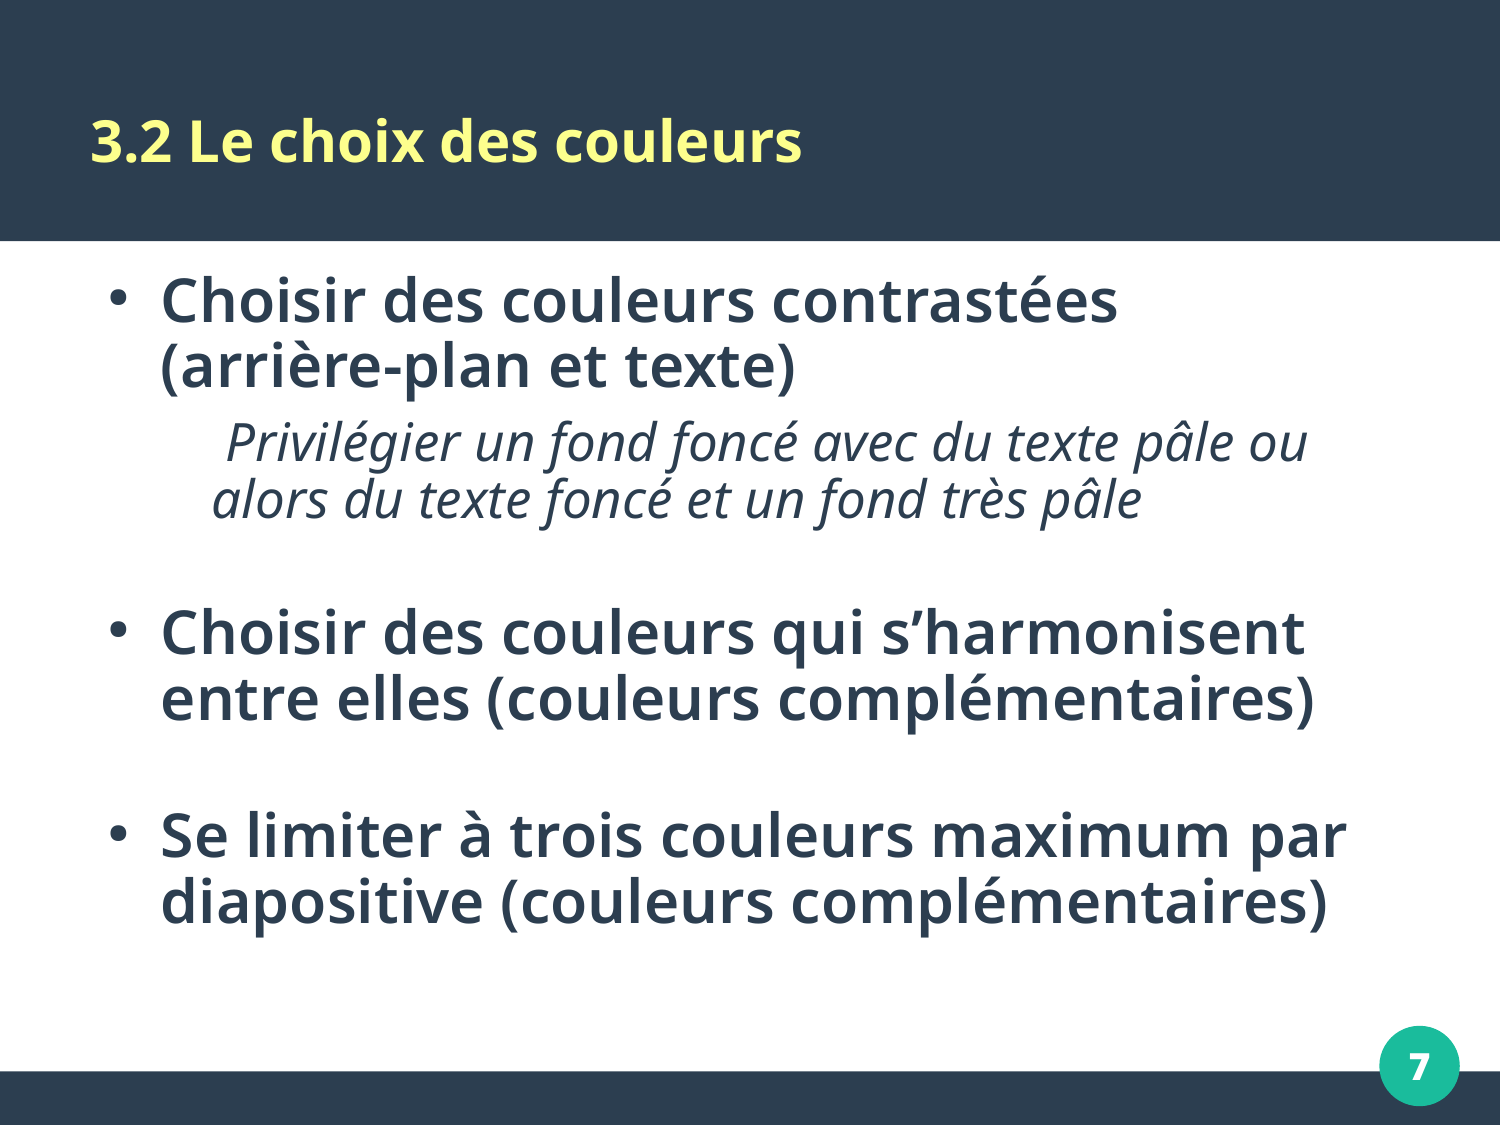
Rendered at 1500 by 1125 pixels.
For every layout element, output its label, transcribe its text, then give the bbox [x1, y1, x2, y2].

title 3.2 Le choix des couleurs [75, 45, 1426, 233]
list Choisir des couleurs contrastées (arrière-plan et texte) Privilégier un fond foncé avec du texte pâle ou alors du texte foncé et un fond très pâle Choisir des couleurs qui s’harmonisent entre elles (couleurs complémentaires) Se limiter à trois couleurs maximum par diapositive (couleurs complémentaires) [75, 262, 1426, 1047]
